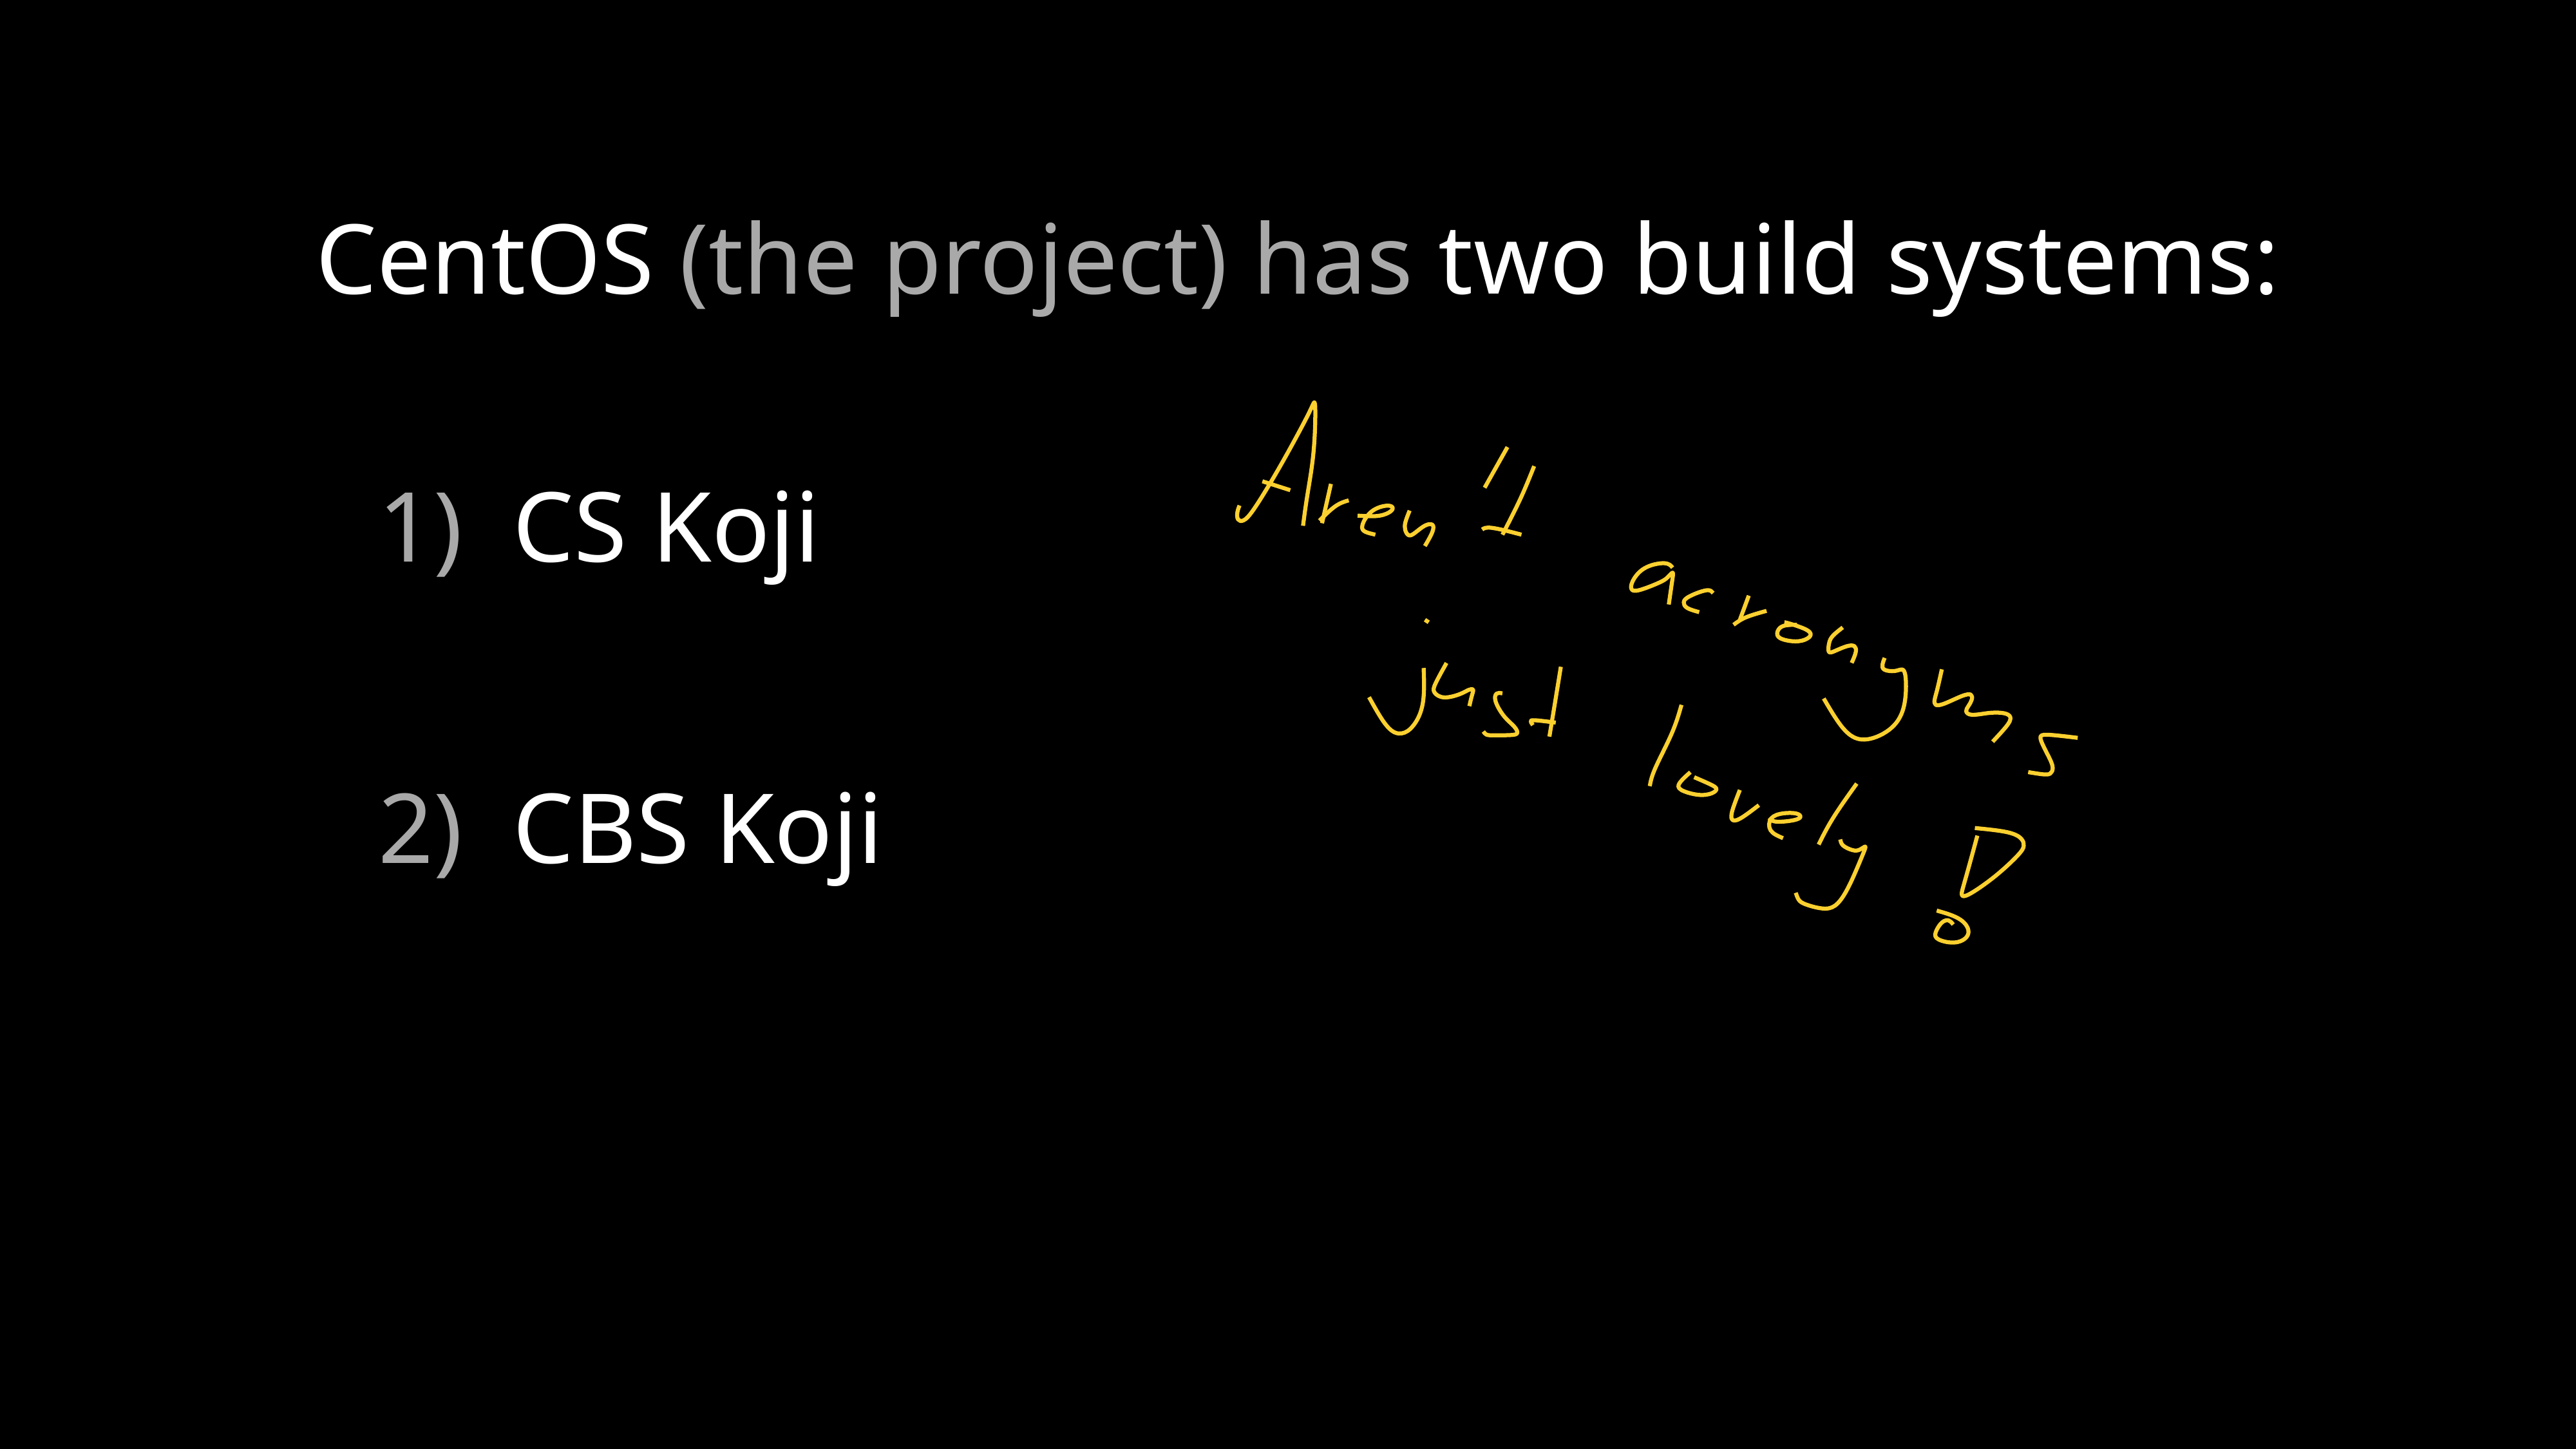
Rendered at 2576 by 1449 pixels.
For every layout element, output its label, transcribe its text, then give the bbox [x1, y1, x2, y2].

text_box 1) CS Koji [373, 473, 918, 589]
text_box CentOS (the project) has two build systems: [310, 205, 2463, 321]
text_box 2) CBS Koji [373, 774, 990, 890]
